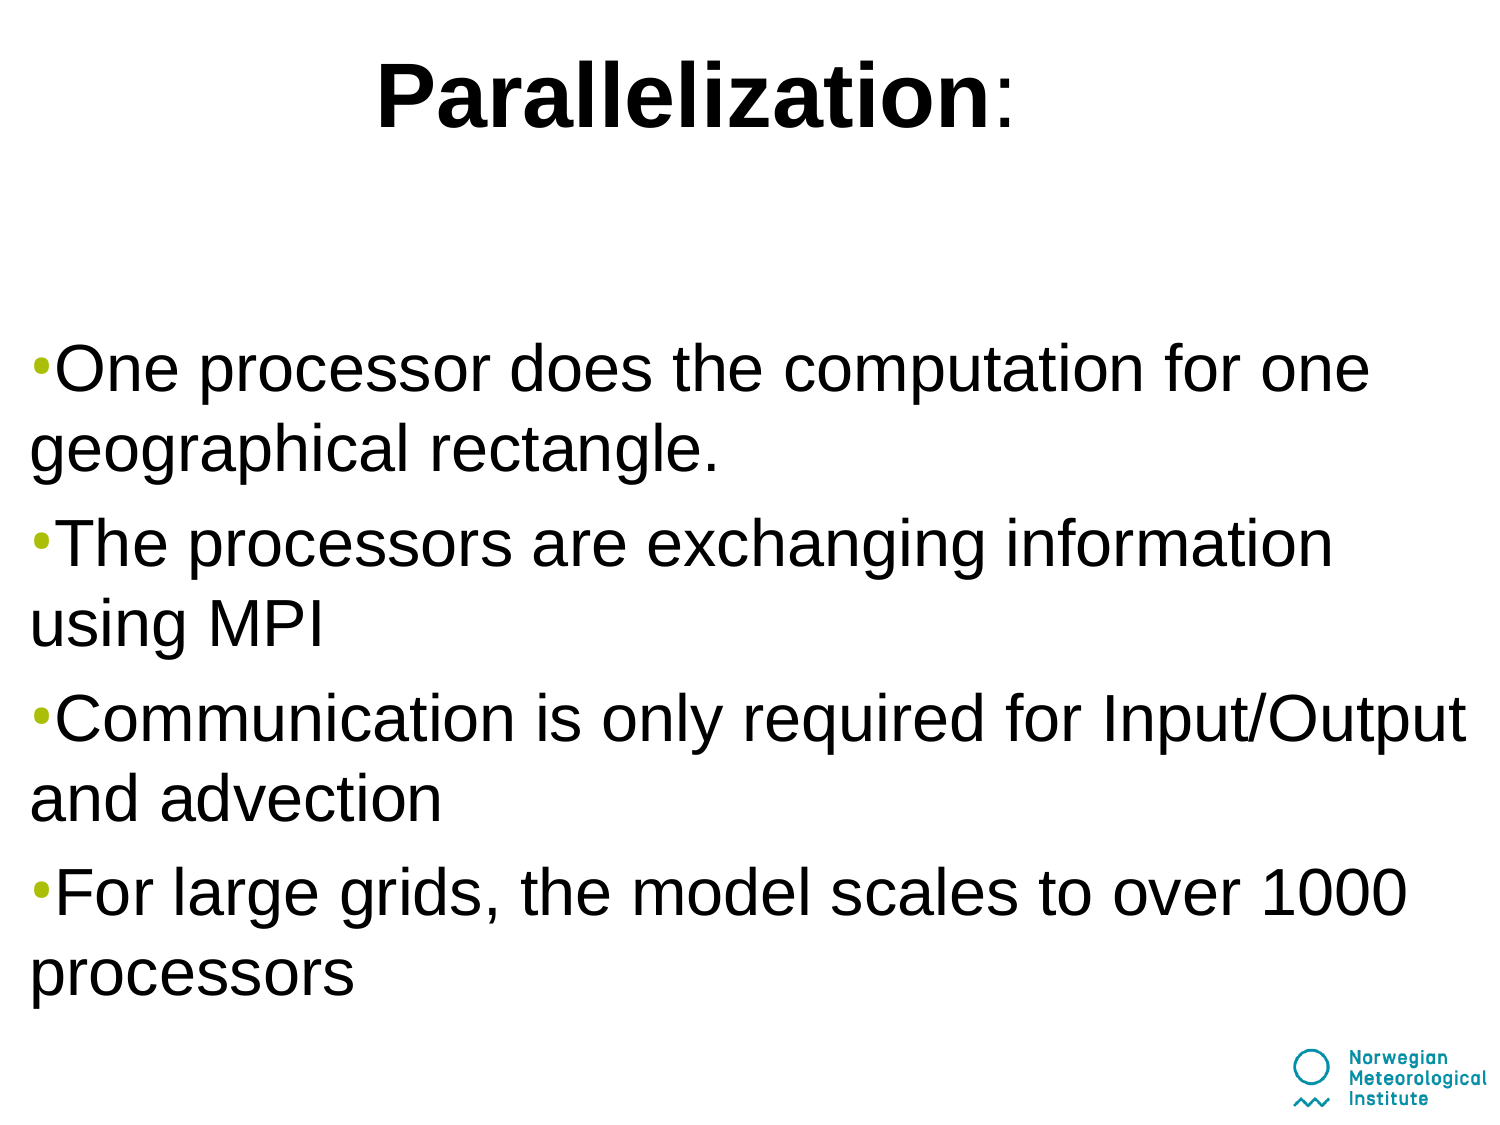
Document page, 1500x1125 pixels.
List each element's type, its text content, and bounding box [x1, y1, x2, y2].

title Parallelization: [118, 3, 1275, 178]
picture [1281, 1041, 1495, 1118]
list One processor does the computation for one geographical rectangle. The processors are exchanging information using MPI Communication is only required for Input/Output and advection For large grids, the model scales to over 1000 processors [29, 324, 1500, 1041]
